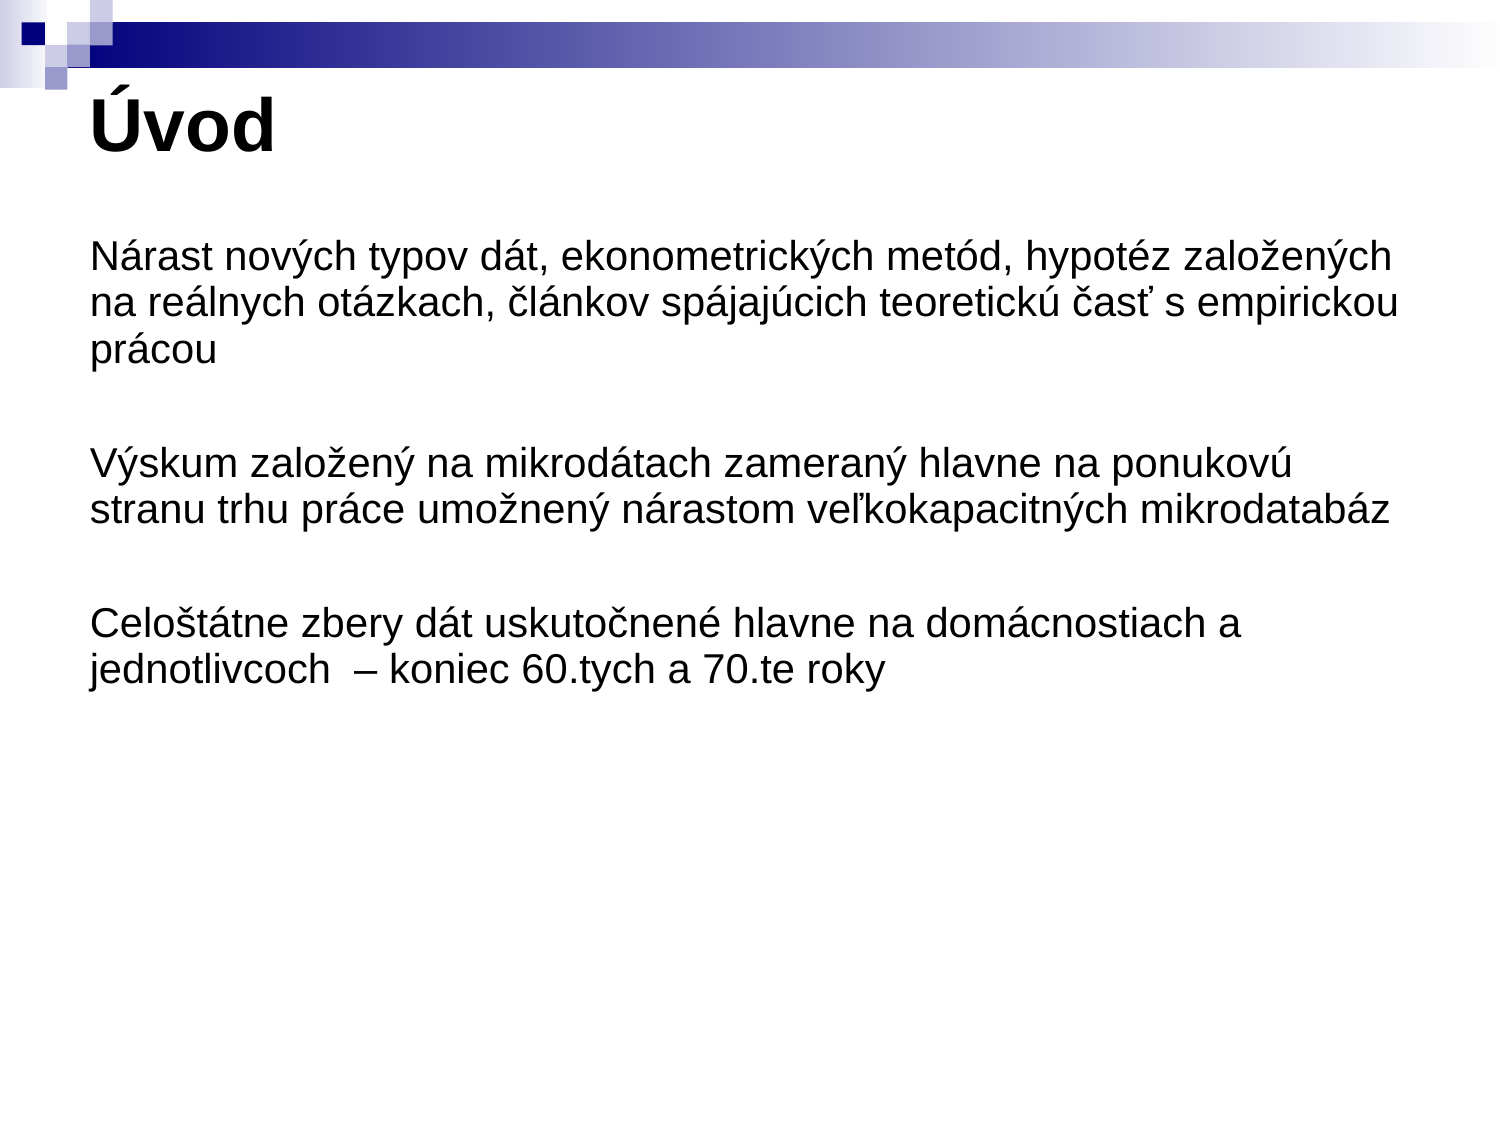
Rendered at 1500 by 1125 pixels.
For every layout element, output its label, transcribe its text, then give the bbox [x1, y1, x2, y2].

list Nárast nových typov dát, ekonometrických metód, hypotéz založených na reálnych otázkach, článkov spájajúcich teoretickú časť s empirickou prácou Výskum založený na mikrodátach zameraný hlavne na ponukovú stranu trhu práce umožnený nárastom veľkokapacitných mikrodatabáz Celoštátne zbery dát uskutočnené hlavne na domácnostiach a jednotlivcoch – koniec 60.tych a 70.te roky [75, 224, 1426, 963]
title Úvod [75, 72, 1426, 178]
